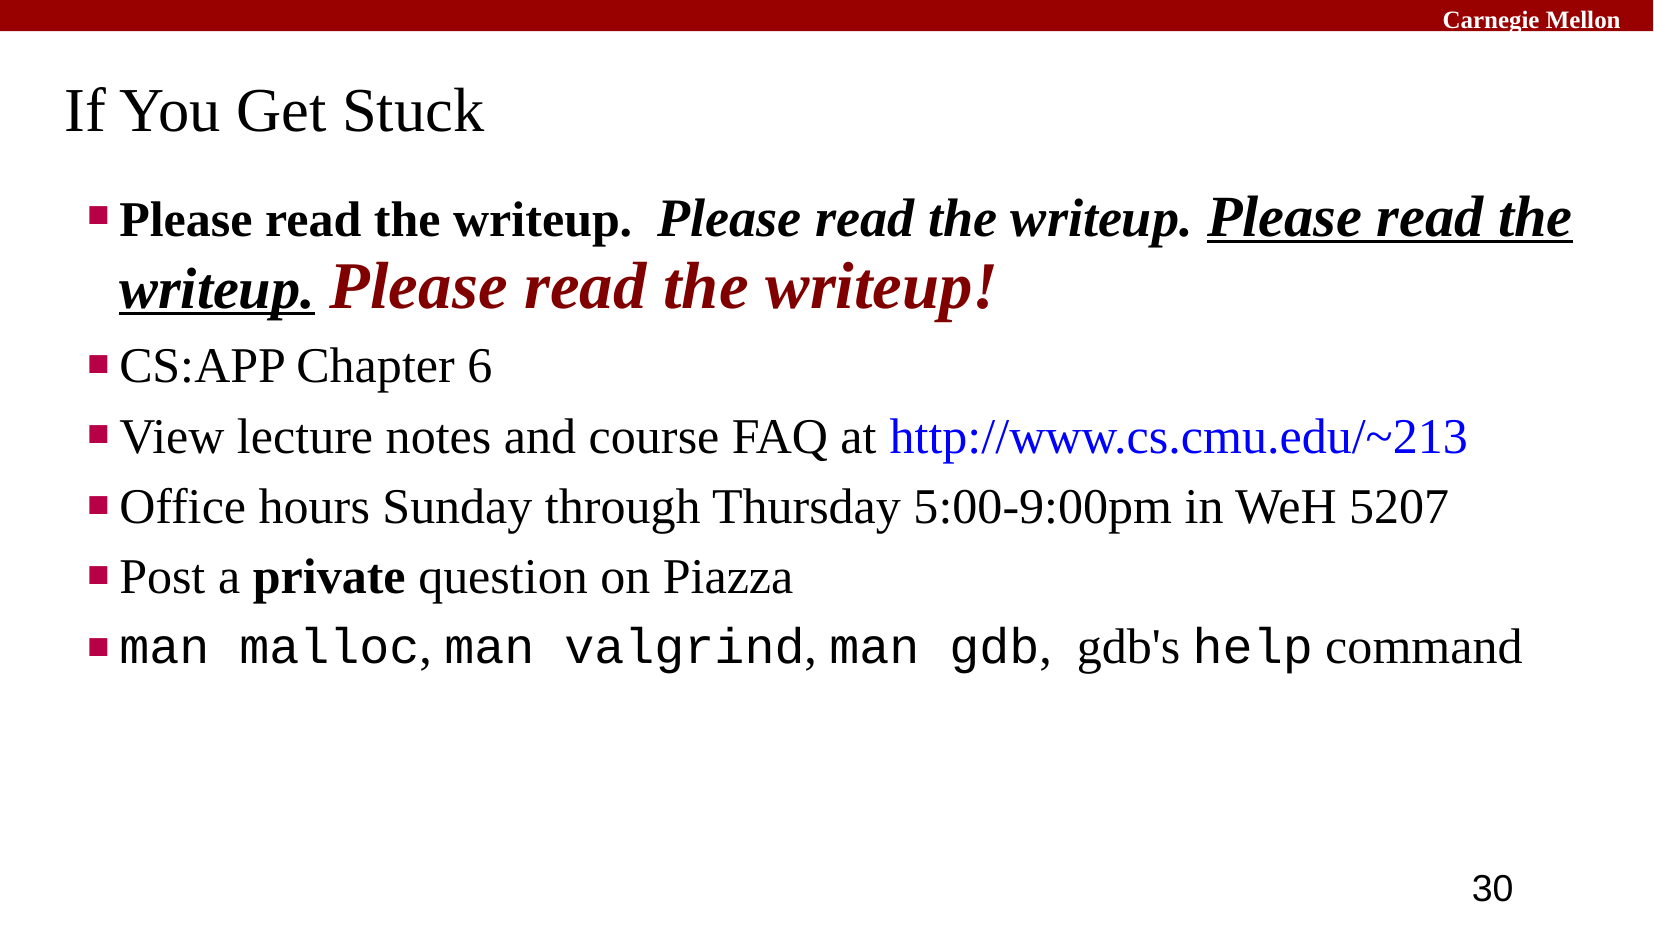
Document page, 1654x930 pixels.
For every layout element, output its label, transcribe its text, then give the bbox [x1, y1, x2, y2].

title If You Get Stuck [64, 58, 1576, 163]
list Please read the writeup. Please read the writeup. Please read the writeup. Please read the writeup! CS:APP Chapter 6 View lecture notes and course FAQ at http://www.cs.cmu.edu/~213 Office hours Sunday through Thursday 5:00-9:00pm in WeH 5207 Post a private question on Piazza man malloc, man valgrind, man gdb, gdb's help command [71, 184, 1576, 859]
